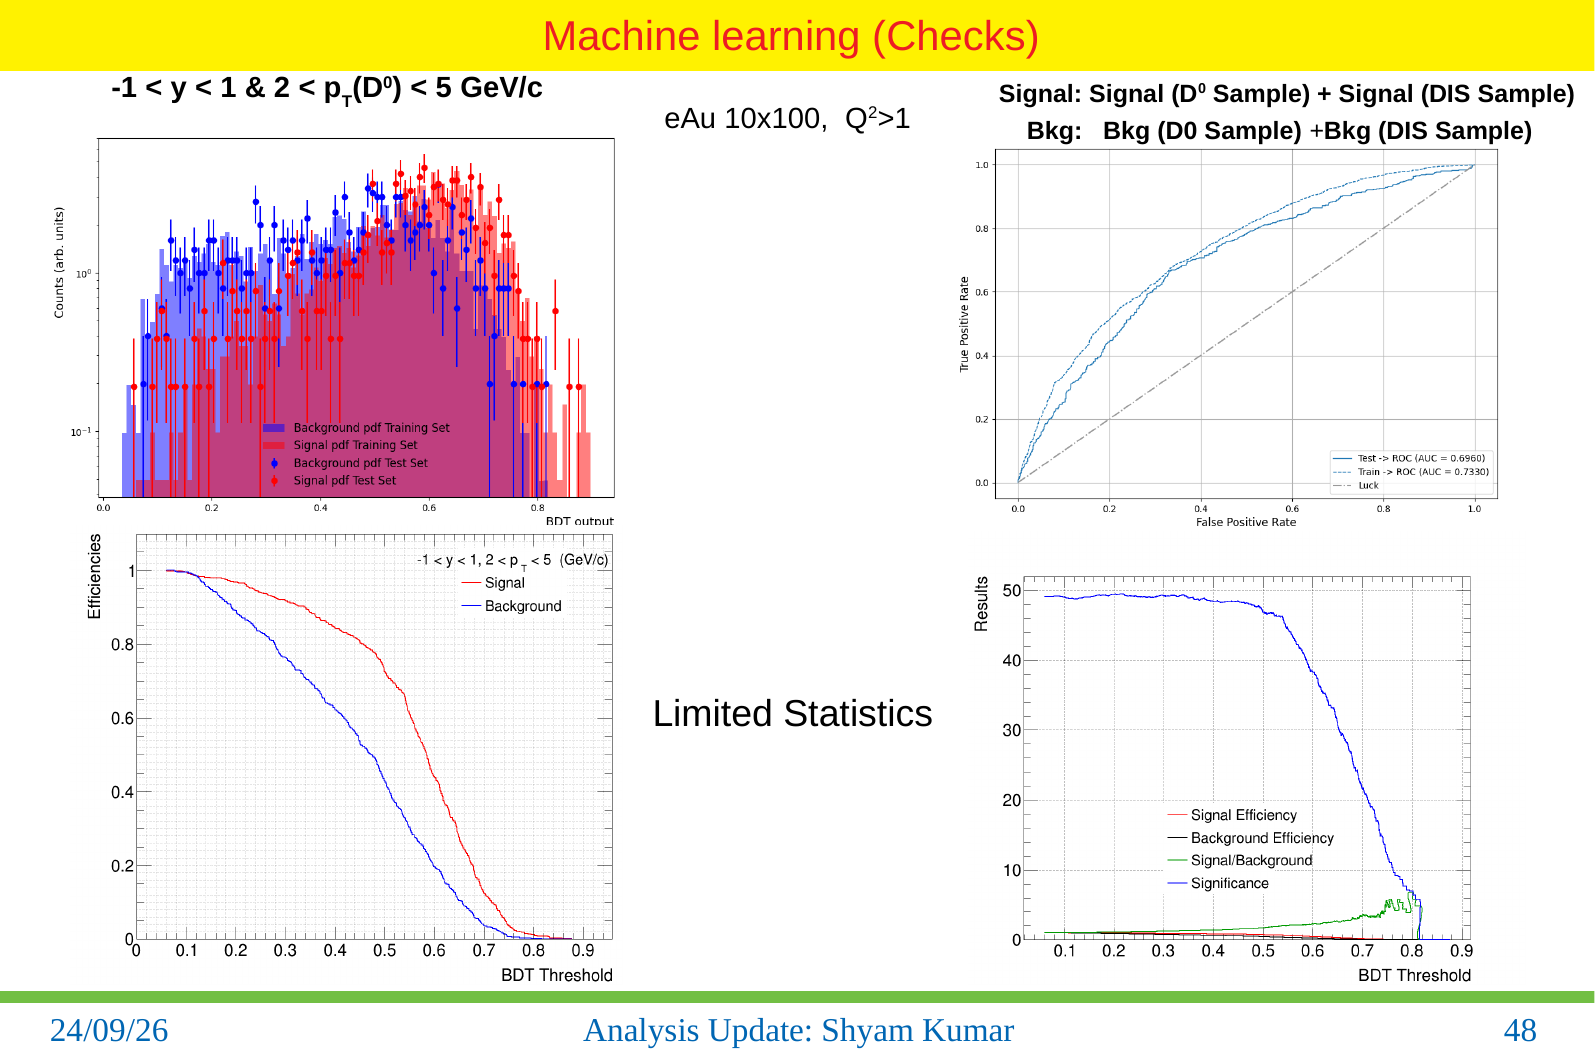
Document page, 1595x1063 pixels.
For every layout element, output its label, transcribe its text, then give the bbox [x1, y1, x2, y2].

text_box Limited Statistics [637, 685, 969, 784]
text_box Signal: Signal (D0 Sample) + Signal (DIS Sample) Bkg: Bkg (D0 Sample) +Bkg (DIS Sample) [850, 72, 1595, 284]
text_box eAu 10x100, Q2>1 [649, 94, 1052, 236]
picture [15, 82, 680, 985]
text_box -1 < y < 1 & 2 < pT(D0) < 5 GeV/c [96, 64, 567, 130]
title Machine learning (Checks) [0, 0, 1595, 71]
picture [914, 284, 1562, 985]
